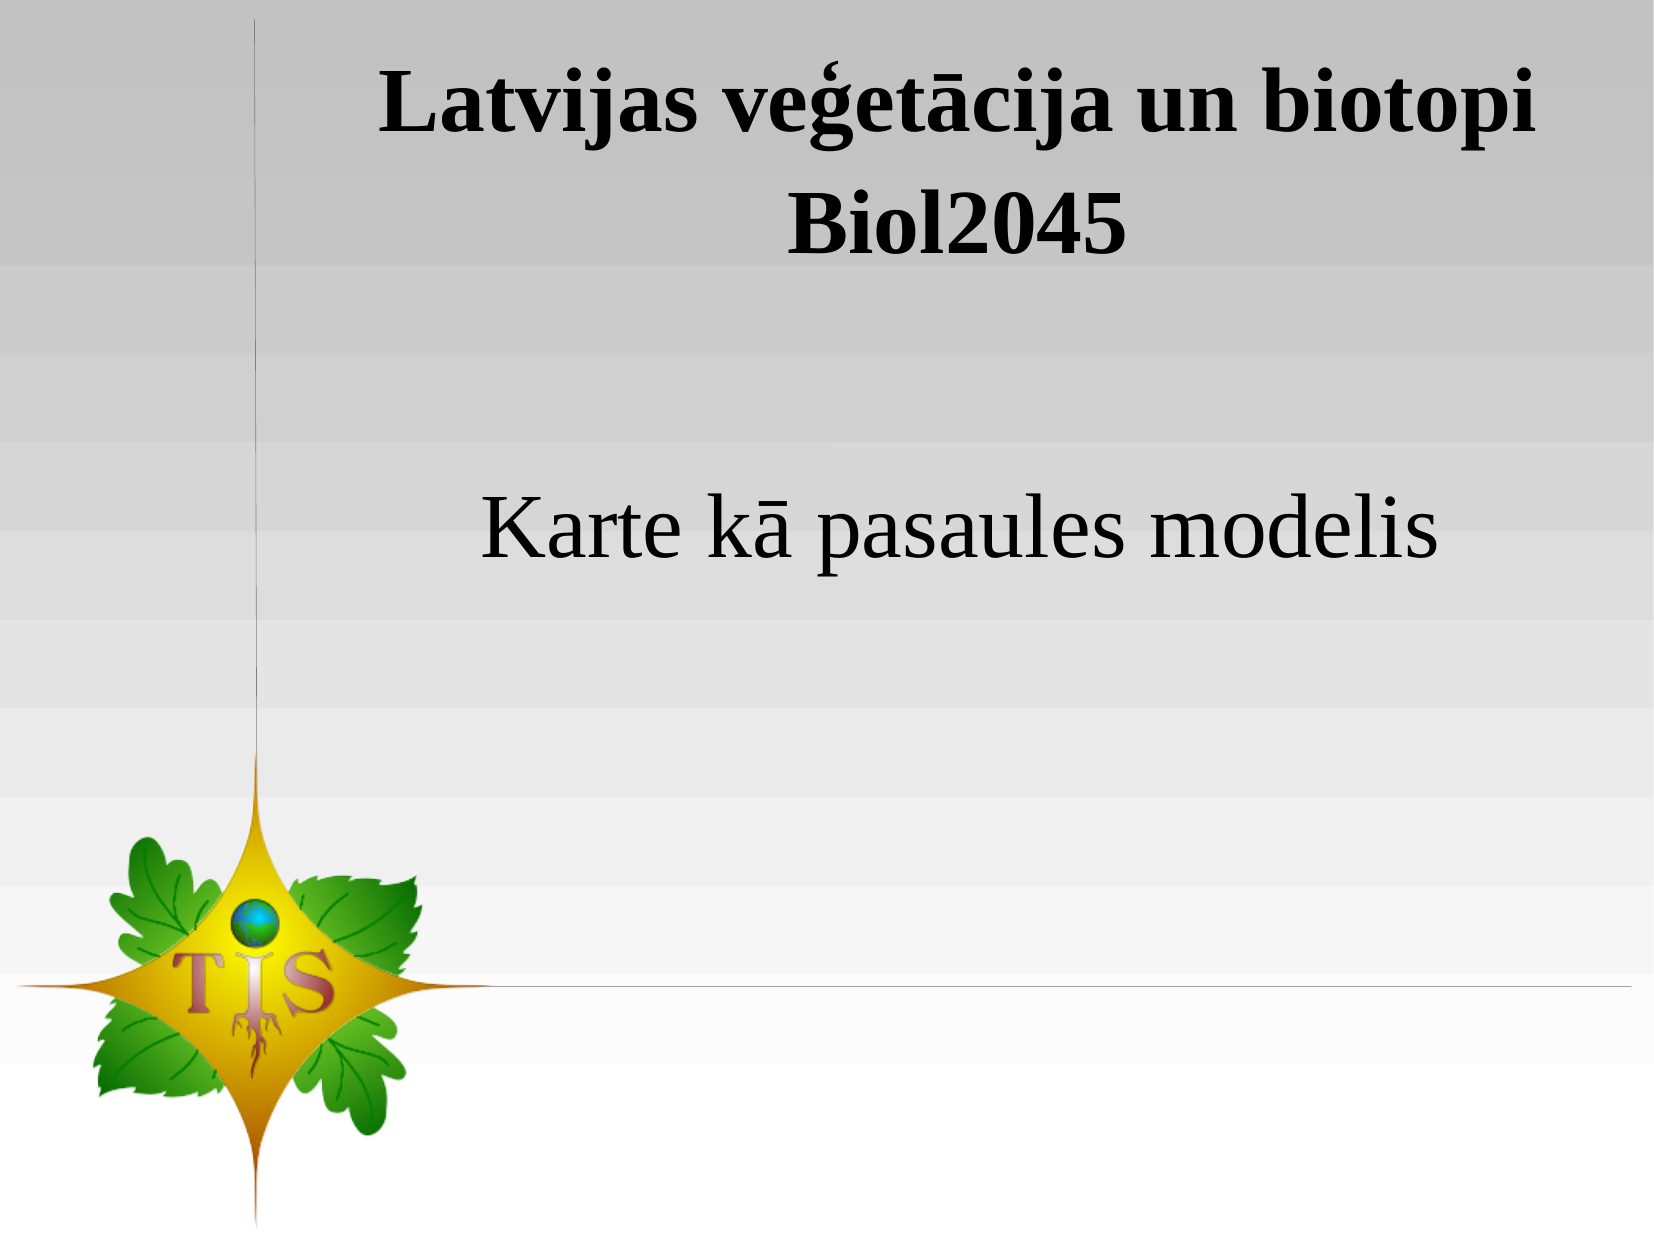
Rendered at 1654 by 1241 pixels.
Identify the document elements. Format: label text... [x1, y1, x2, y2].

title Karte kā pasaules modelis [327, 413, 1595, 621]
picture [0, 0, 1654, 1241]
